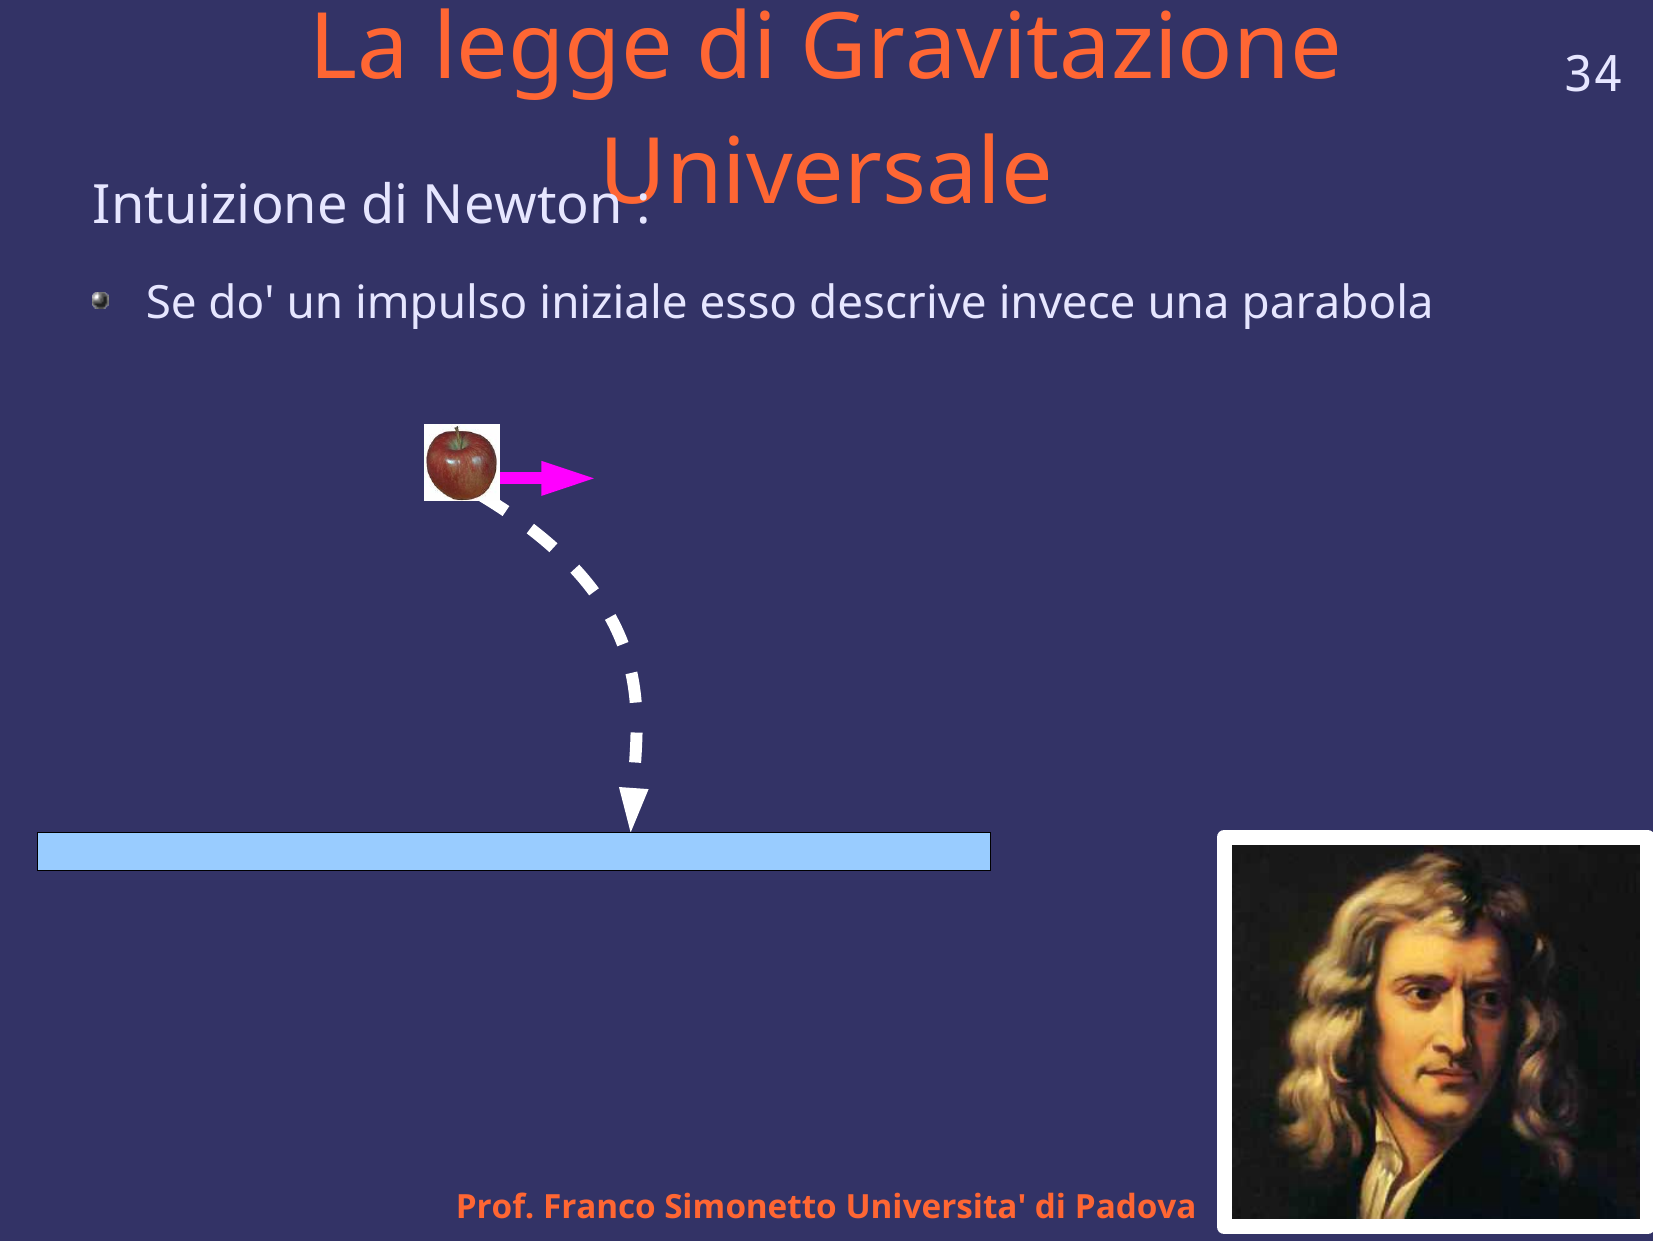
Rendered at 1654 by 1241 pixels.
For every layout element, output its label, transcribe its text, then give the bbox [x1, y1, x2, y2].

picture [424, 424, 500, 501]
list Intuizione di Newton : Se do' un impulso iniziale esso descrive invece una parabola [75, 165, 1563, 1060]
title La legge di Gravitazione Universale [82, 55, 1571, 156]
picture [1231, 844, 1641, 1220]
text_box [37, 832, 991, 871]
